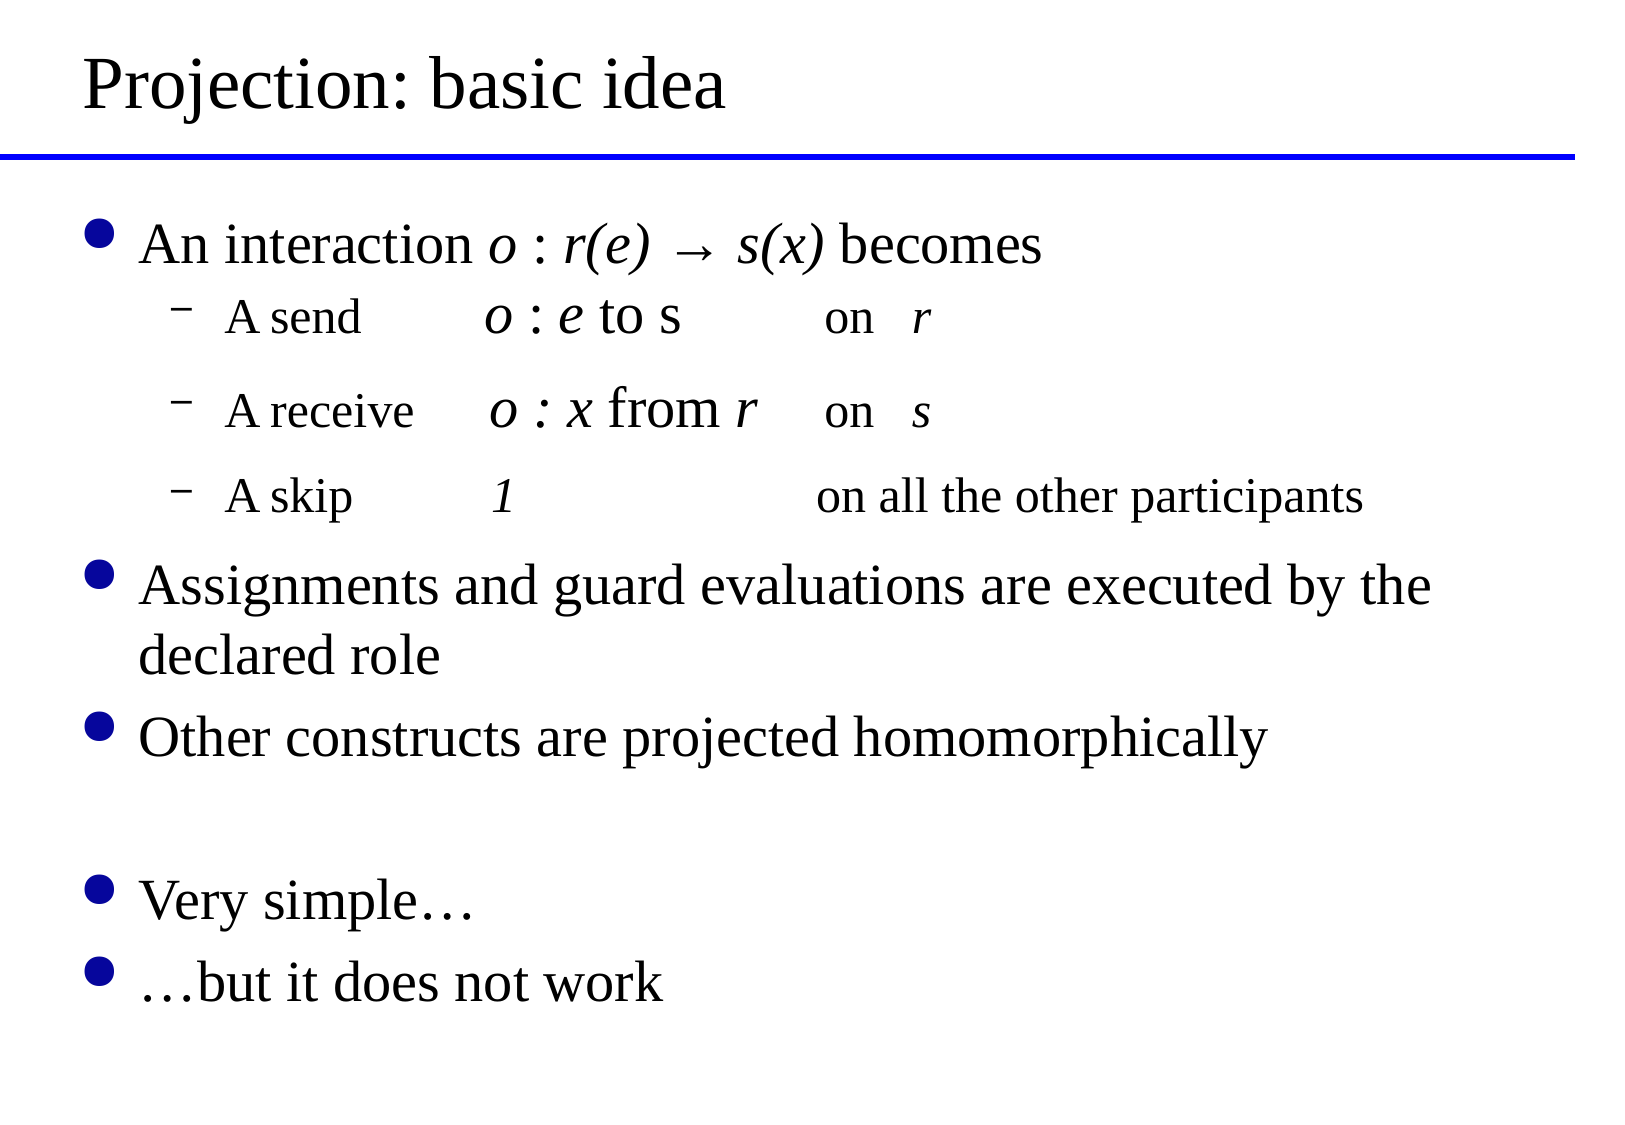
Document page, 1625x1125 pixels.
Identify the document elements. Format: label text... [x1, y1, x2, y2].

list An interaction o : r(e) → s(x) becomes A send o : e to s on r A receive o : x from r on s A skip 1 on all the other participants Assignments and guard evaluations are executed by the declared role Other constructs are projected homomorphically Very simple… …but it does not work [67, 198, 1546, 1061]
title Projection: basic idea [67, 27, 1544, 131]
